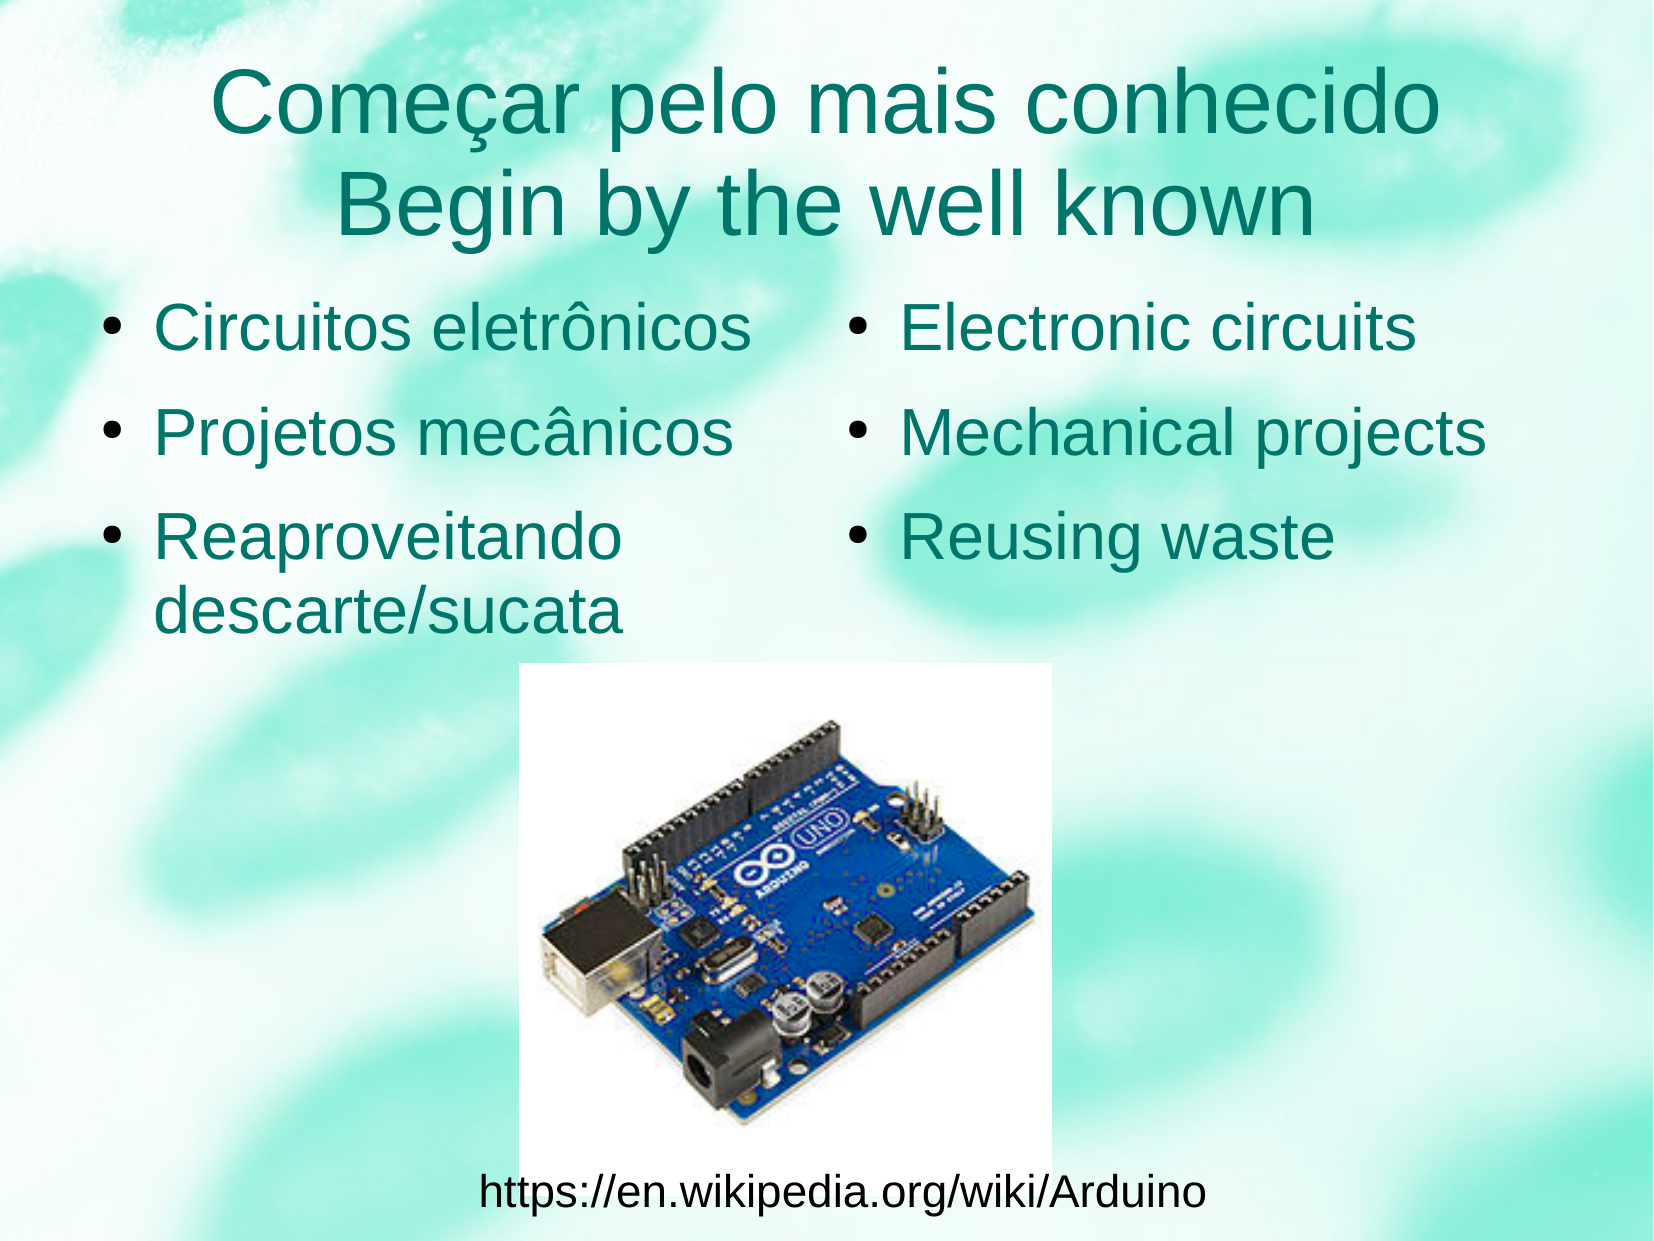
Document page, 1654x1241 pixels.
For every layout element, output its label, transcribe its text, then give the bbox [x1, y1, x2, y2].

title Começar pelo mais conhecido Begin by the well known [82, 49, 1571, 257]
list Circuitos eletrônicos Projetos mecânicos Reaproveitando descarte/sucata [82, 290, 793, 1010]
text_box https://en.wikipedia.org/wiki/Arduino [463, 1158, 1329, 1225]
picture [0, 0, 1654, 1241]
list Electronic circuits Mechanical projects Reusing waste [828, 290, 1539, 1010]
